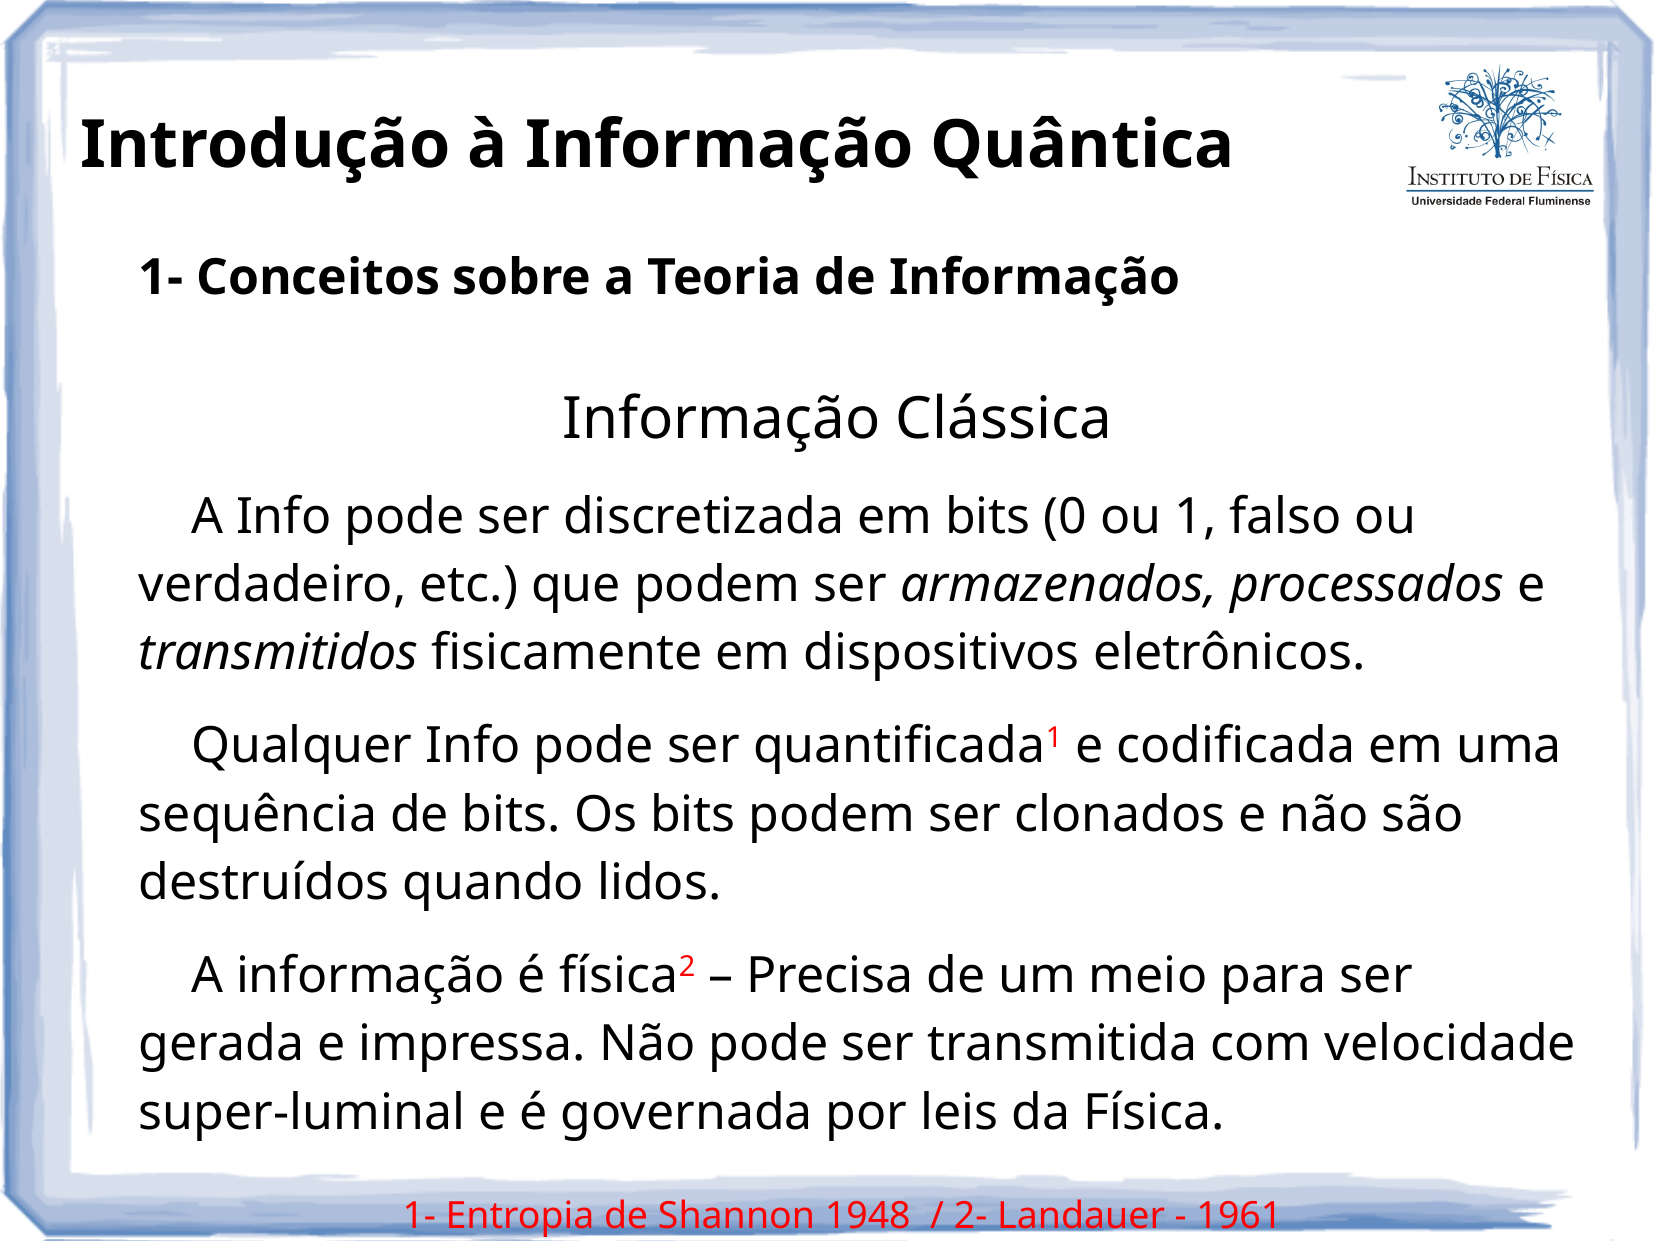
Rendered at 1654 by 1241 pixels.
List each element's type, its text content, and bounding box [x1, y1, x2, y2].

text_box 1- Conceitos sobre a Teoria de Informação Informação Clássica A Info pode ser discretizada em bits (0 ou 1, falso ou verdadeiro, etc.) que podem ser armazenados, processados e transmitidos fisicamente em dispositivos eletrônicos. Qualquer Info pode ser quantificada1 e codificada em uma sequência de bits. Os bits podem ser clonados e não são destruídos quando lidos. A informação é física2 – Precisa de um meio para ser gerada e impressa. Não pode ser transmitida com velocidade super-luminal e é governada por leis da Física. [124, 233, 1601, 1122]
text_box Introdução à Informação Quântica [65, 88, 1261, 180]
text_box 1- Entropia de Shannon 1948 / 2- Landauer - 1961 [387, 1181, 1269, 1241]
picture [0, 0, 1654, 1241]
